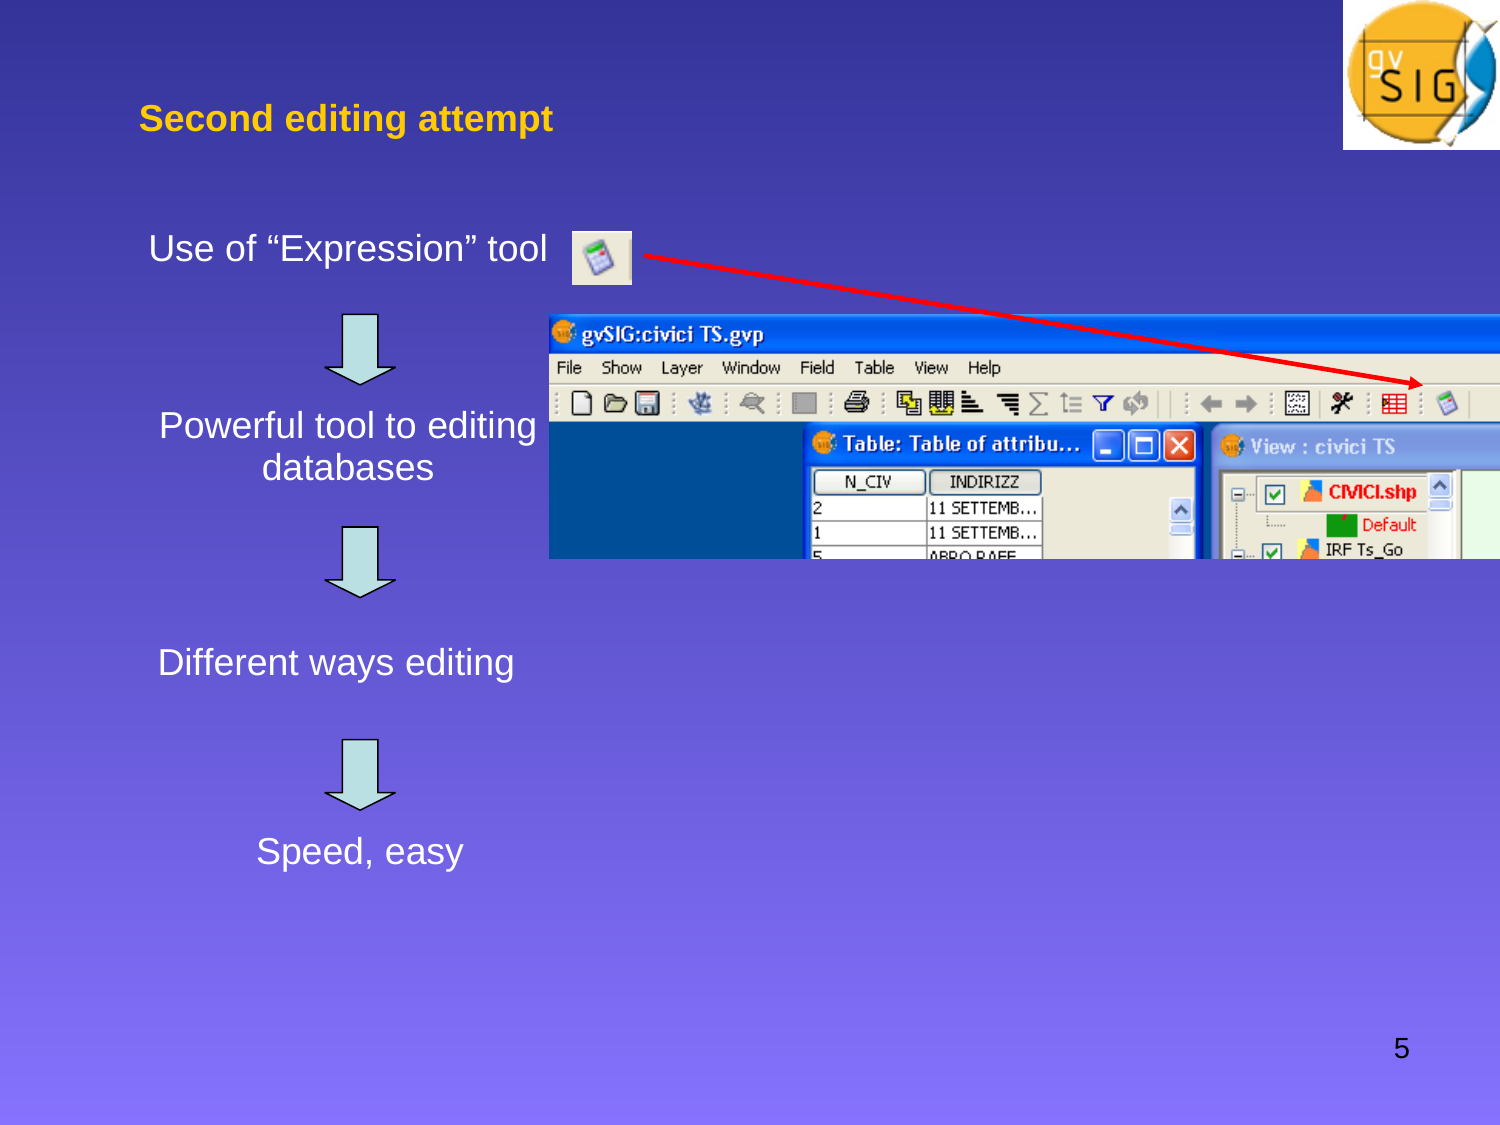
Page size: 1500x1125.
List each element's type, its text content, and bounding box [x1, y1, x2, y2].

text_box Use of “Expression” tool [111, 220, 585, 278]
text_box [324, 314, 396, 385]
picture [549, 314, 1500, 559]
text_box Powerful tool to editing databases [111, 397, 549, 497]
picture [572, 231, 632, 285]
text_box Speed, easy [123, 822, 597, 880]
text_box [324, 527, 396, 598]
picture [1343, 0, 1500, 150]
text_box Second editing attempt [123, 90, 585, 148]
text_box Different ways editing [100, 633, 573, 691]
text_box [324, 739, 396, 811]
